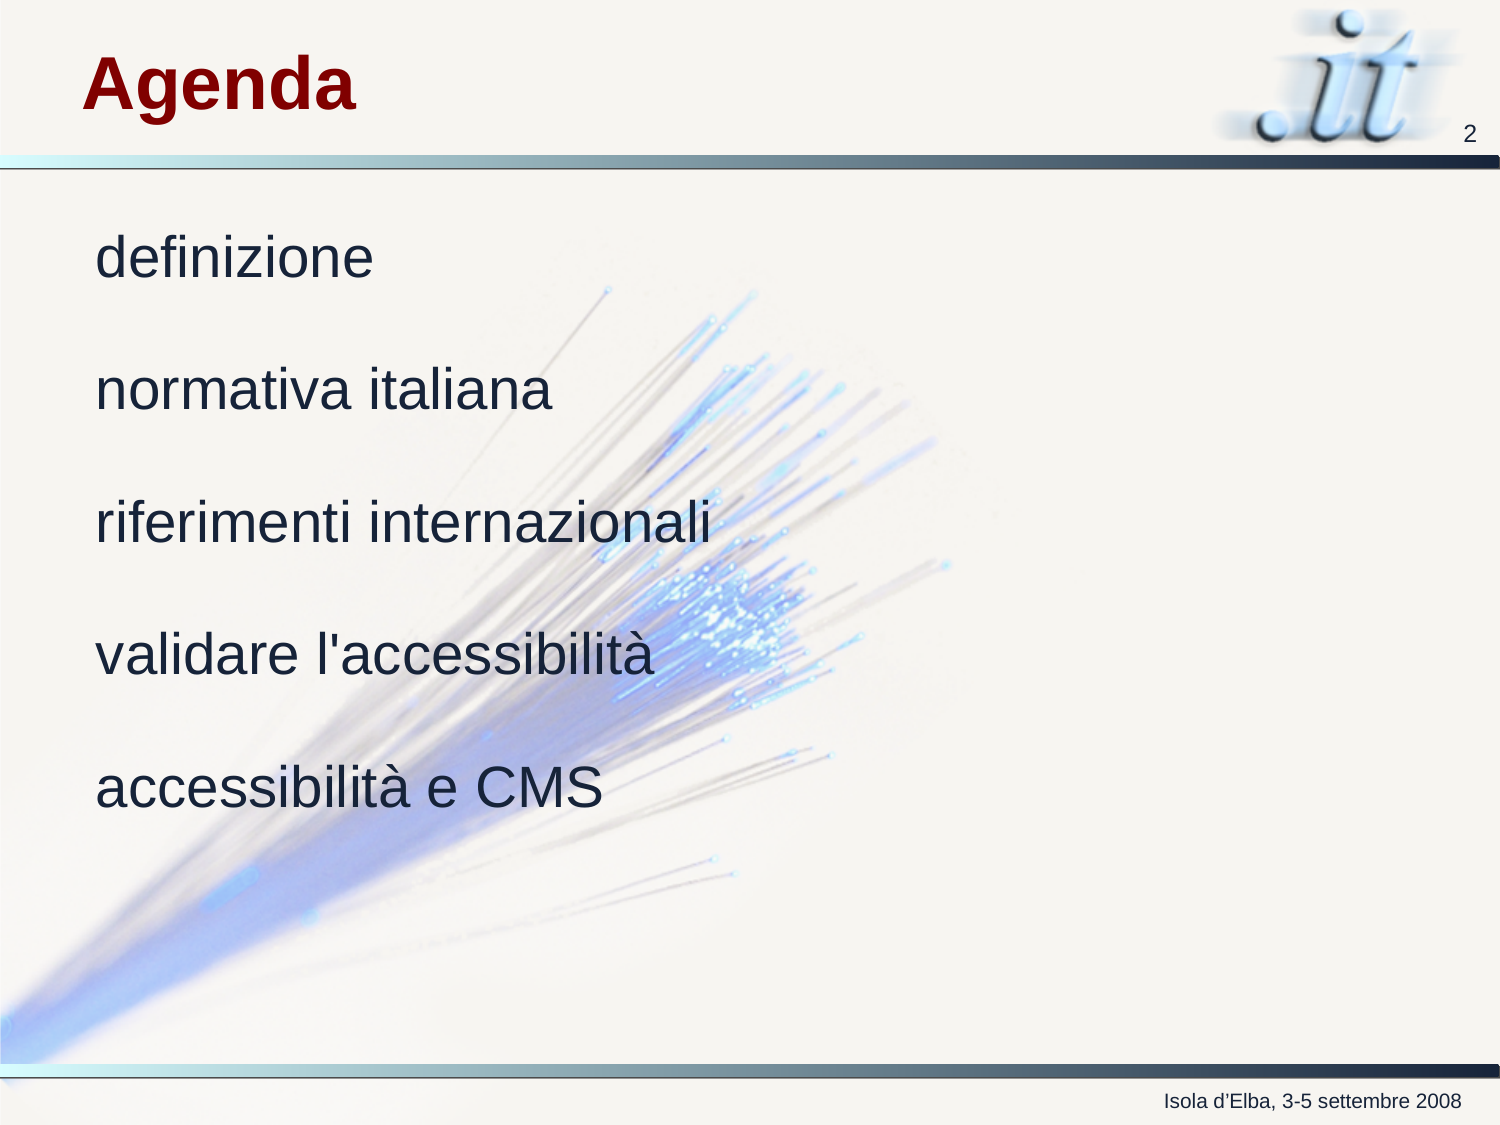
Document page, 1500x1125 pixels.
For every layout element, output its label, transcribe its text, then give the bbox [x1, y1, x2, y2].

picture [0, 1079, 1500, 1125]
picture [0, 0, 1500, 157]
picture [0, 170, 1500, 1066]
list definizione normativa italiana riferimenti internazionali validare l'accessibilità accessibilità e CMS [81, 222, 1425, 1035]
title Agenda [81, 25, 1198, 148]
